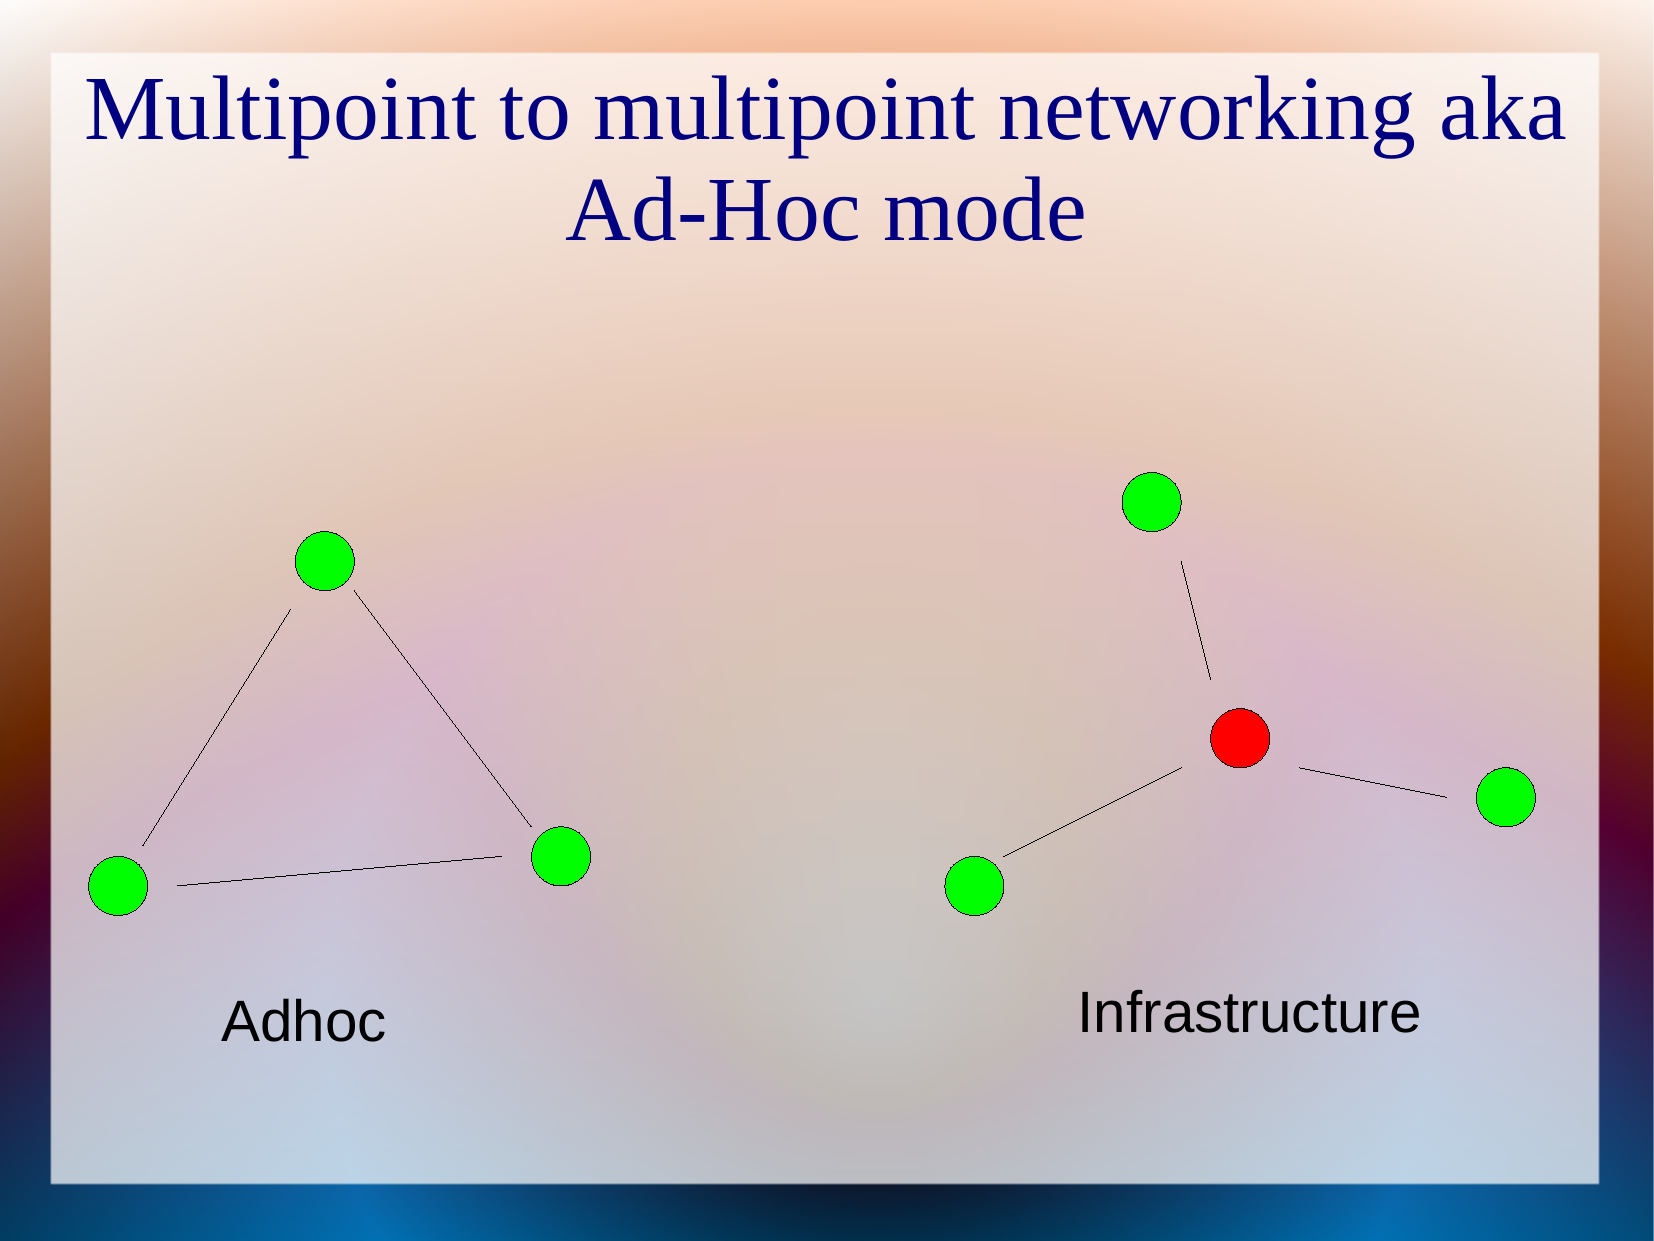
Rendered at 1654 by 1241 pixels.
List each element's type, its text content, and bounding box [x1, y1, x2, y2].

text_box [944, 856, 1004, 916]
text_box [531, 826, 591, 886]
text_box [295, 531, 355, 591]
picture [0, 0, 1654, 1241]
text_box [1210, 708, 1270, 768]
text_box Adhoc [206, 980, 402, 1061]
text_box [1122, 472, 1182, 532]
text_box [1476, 767, 1536, 827]
title Multipoint to multipoint networking aka Ad-Hoc mode [82, 55, 1571, 263]
text_box Infrastructure [1062, 972, 1438, 1053]
text_box [88, 856, 148, 916]
